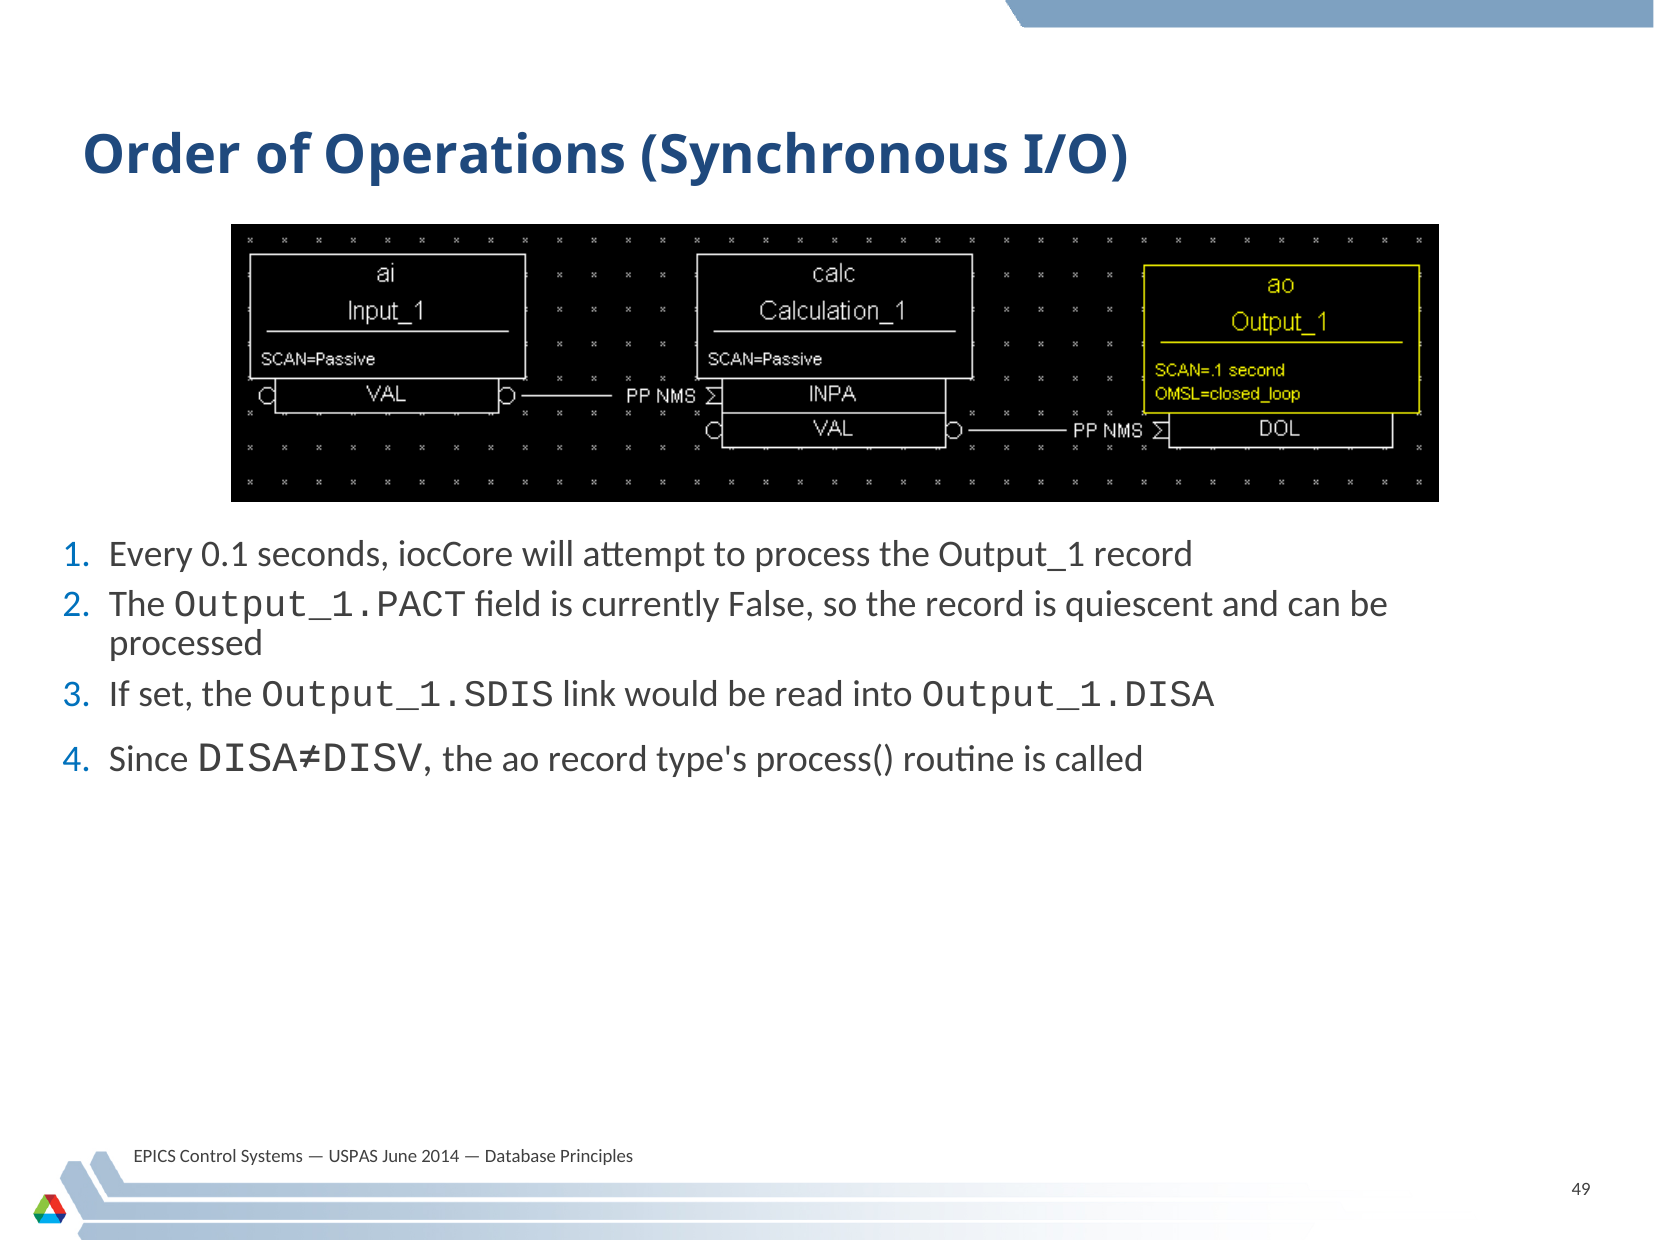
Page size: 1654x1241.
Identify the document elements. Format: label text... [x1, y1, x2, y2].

picture [0, 0, 1654, 29]
title Order of Operations (Synchronous I/O) [82, 121, 1571, 185]
picture [231, 224, 1439, 502]
list Every 0.1 seconds, iocCore will attempt to process the Output_1 record The Output_1.PACT field is currently False, so the record is quiescent and can be processed If set, the Output_1.SDIS link would be read into Output_1.DISA Since DISA≠DISV, the ao record type's process() routine is called [62, 538, 1498, 804]
picture [0, 1143, 1654, 1240]
